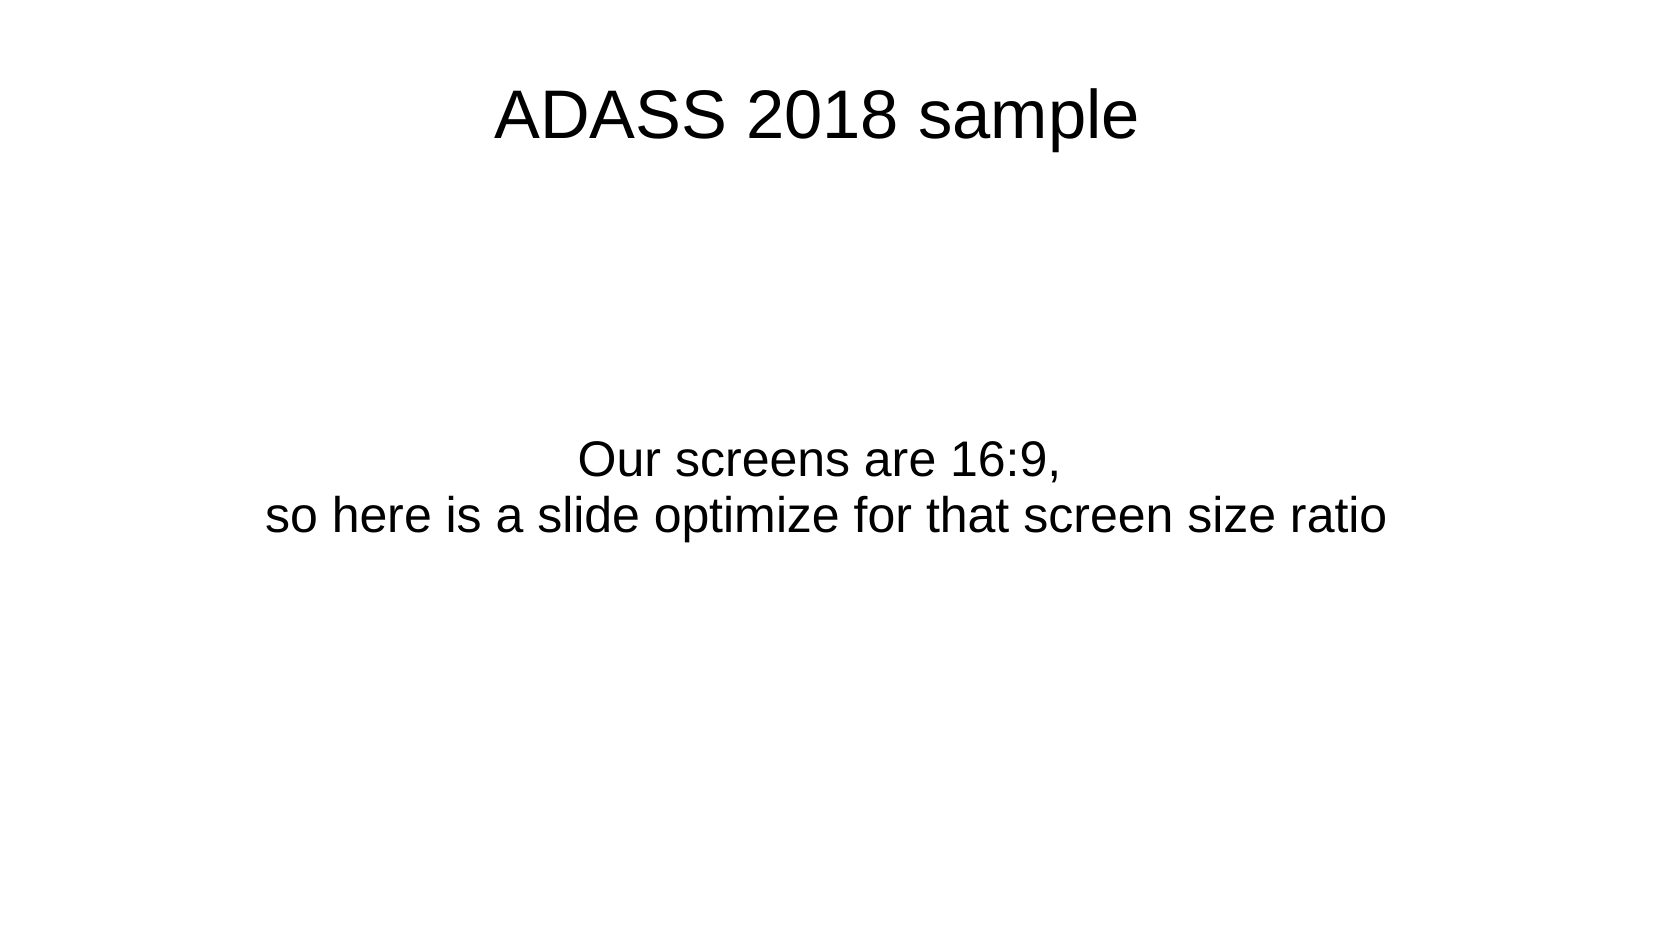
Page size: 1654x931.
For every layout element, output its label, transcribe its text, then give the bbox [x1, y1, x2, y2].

subtitle Our screens are 16:9, so here is a slide optimize for that screen size ratio [82, 217, 1571, 758]
title ADASS 2018 sample [82, 37, 1571, 193]
